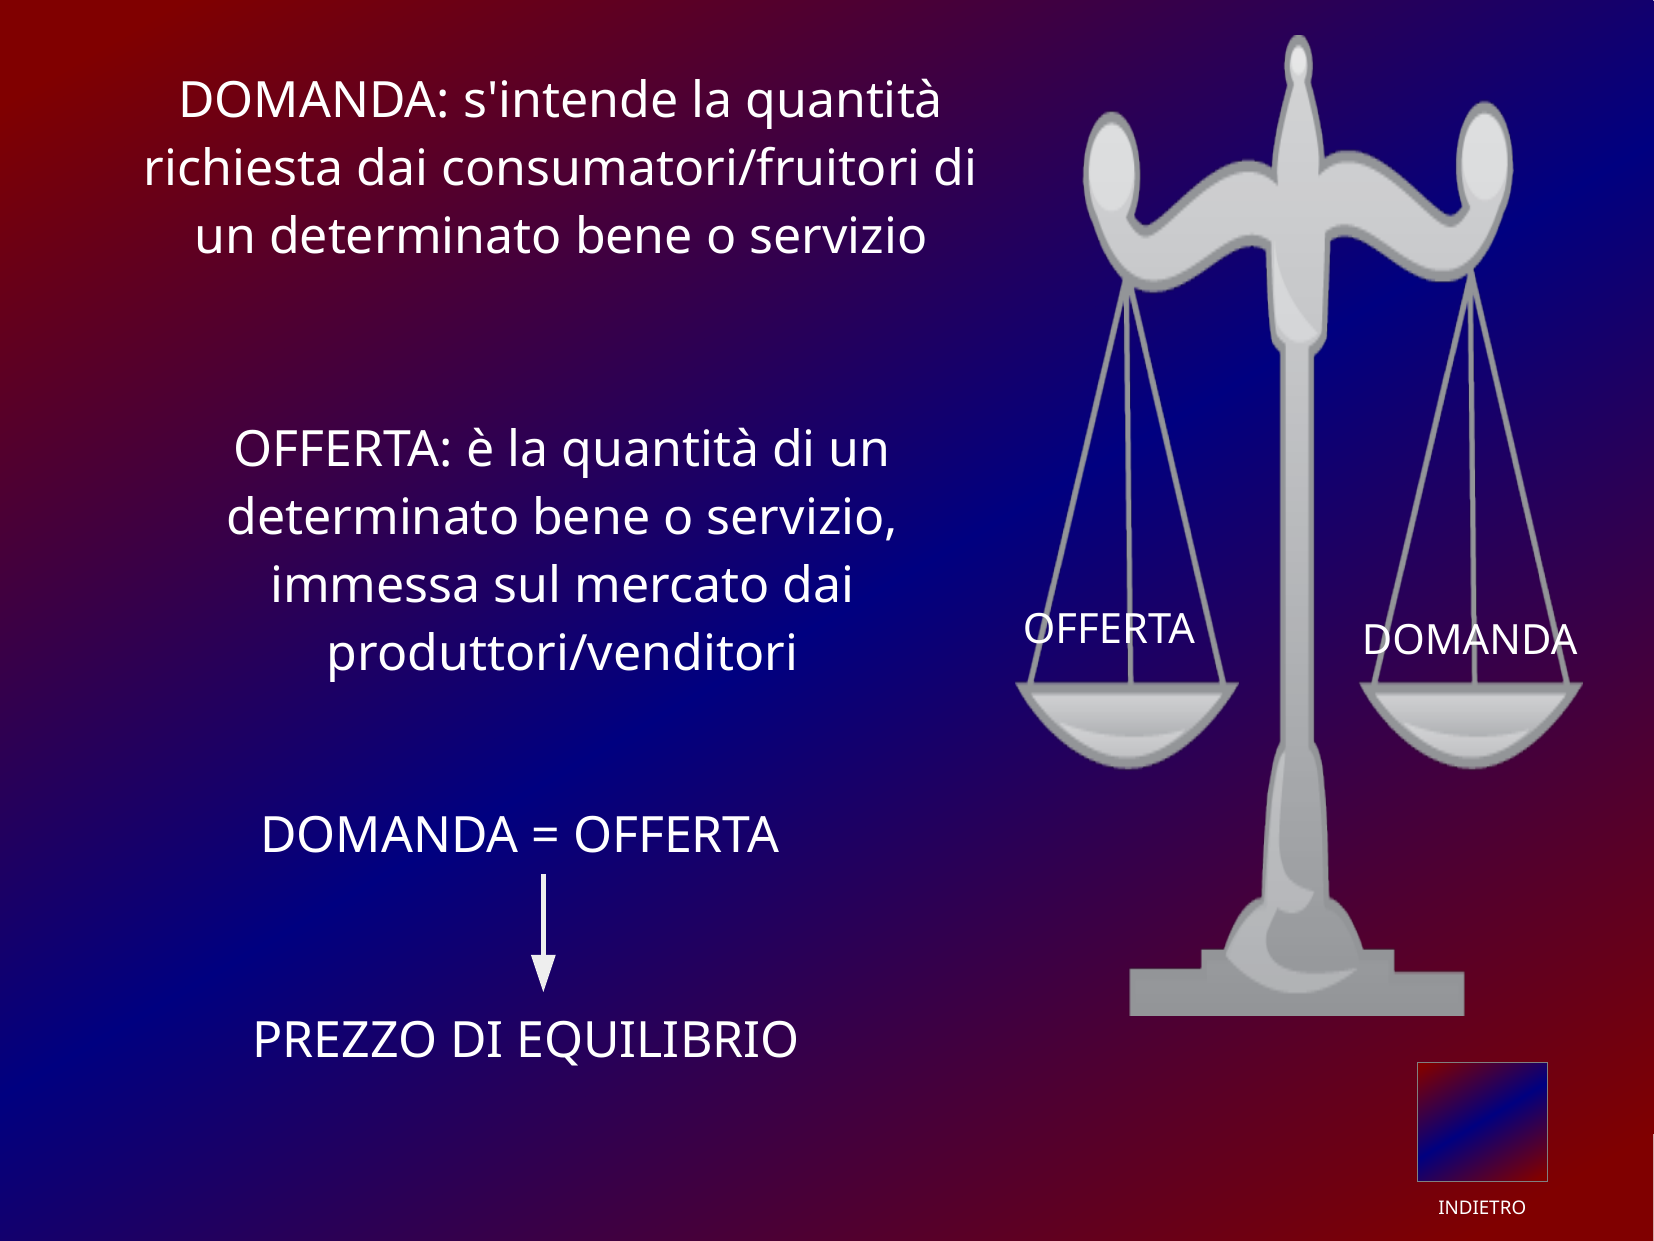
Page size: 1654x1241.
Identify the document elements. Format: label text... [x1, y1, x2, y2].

text_box DOMANDA = OFFERTA PREZZO DI EQUILIBRIO [106, 791, 934, 1070]
text_box OFFERTA: è la quantità di un determinato bene o servizio, immessa sul mercato dai produttori/venditori [109, 405, 1015, 750]
text_box OFFERTA [1001, 591, 1217, 662]
picture [1015, 35, 1583, 1016]
text_box [1417, 1062, 1548, 1182]
text_box DOMANDA: s'intende la quantità richiesta dai consumatori/fruitori di un determinato bene o servizio [106, 56, 1015, 269]
text_box DOMANDA [1346, 602, 1594, 673]
text_box INDIETRO [1393, 1187, 1571, 1241]
